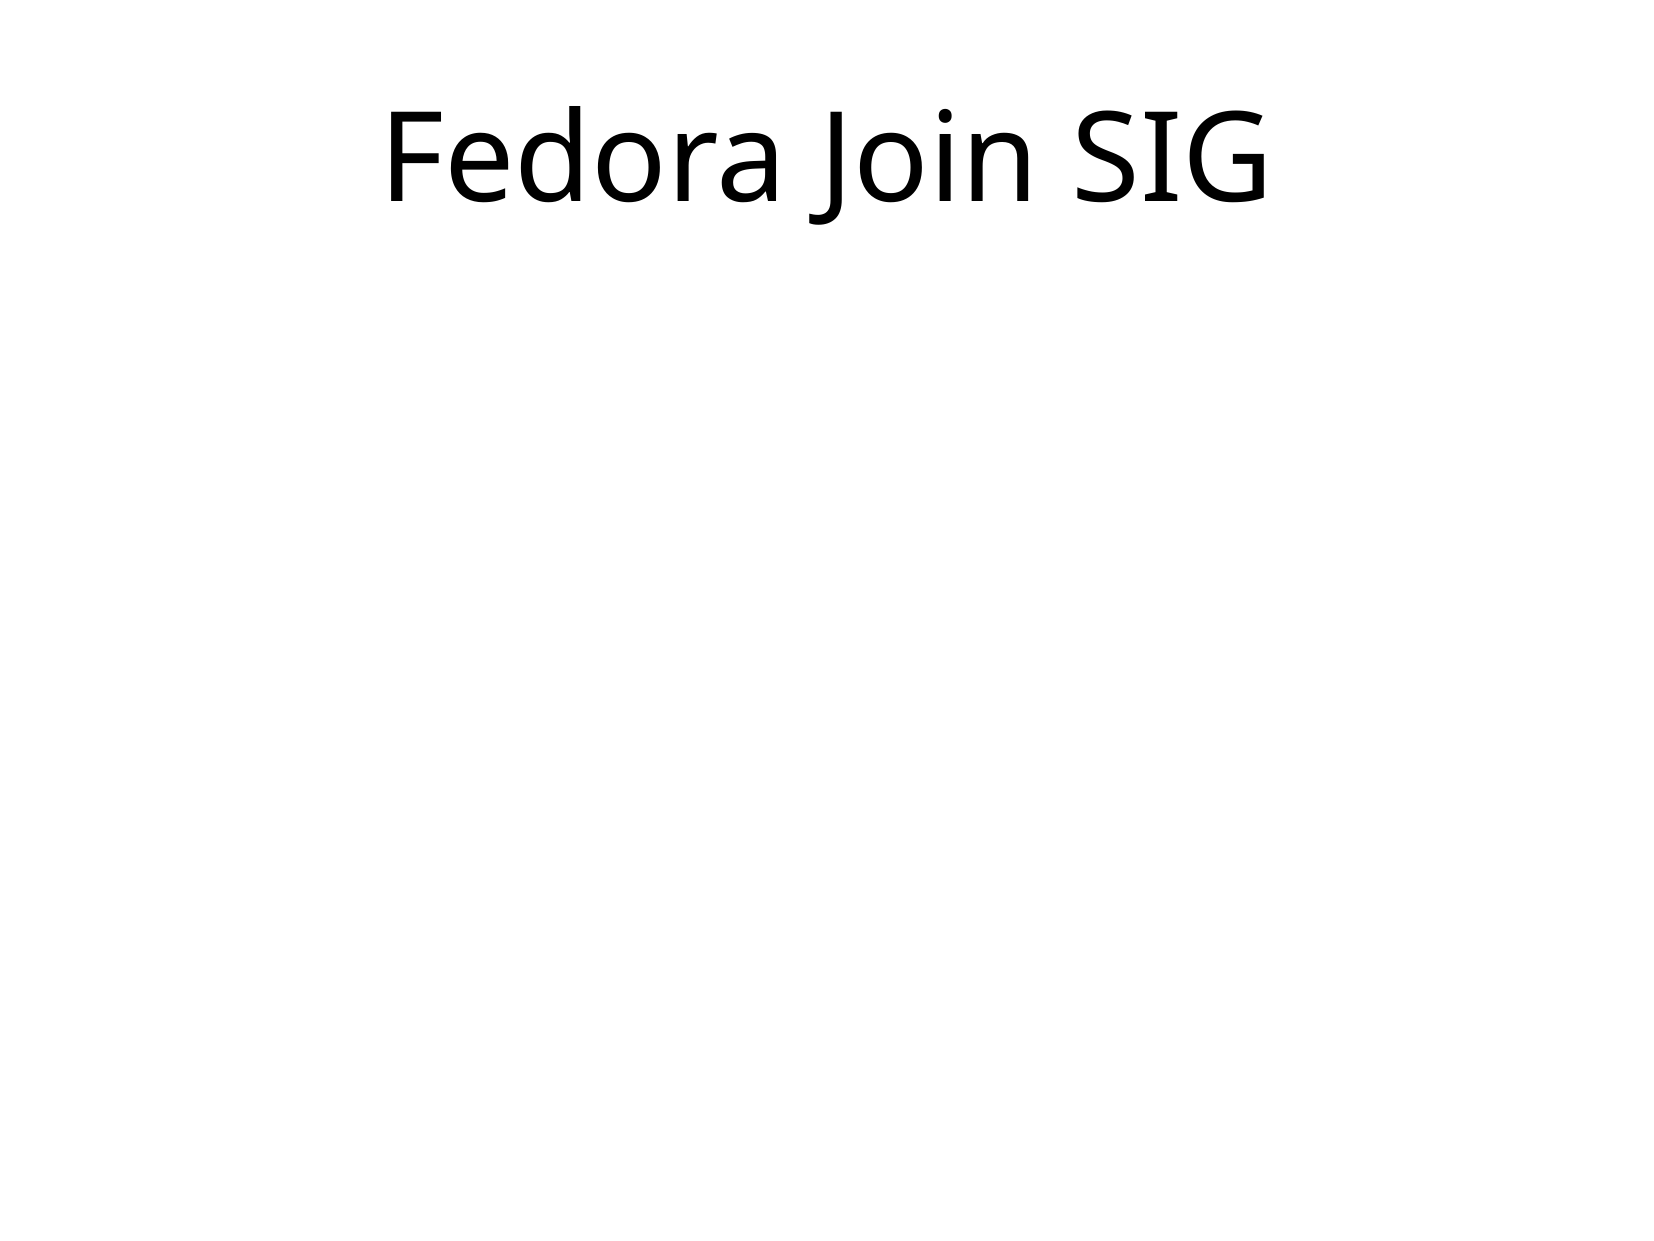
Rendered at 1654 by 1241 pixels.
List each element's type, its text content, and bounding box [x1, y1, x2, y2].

title Fedora Join SIG [82, 49, 1571, 257]
